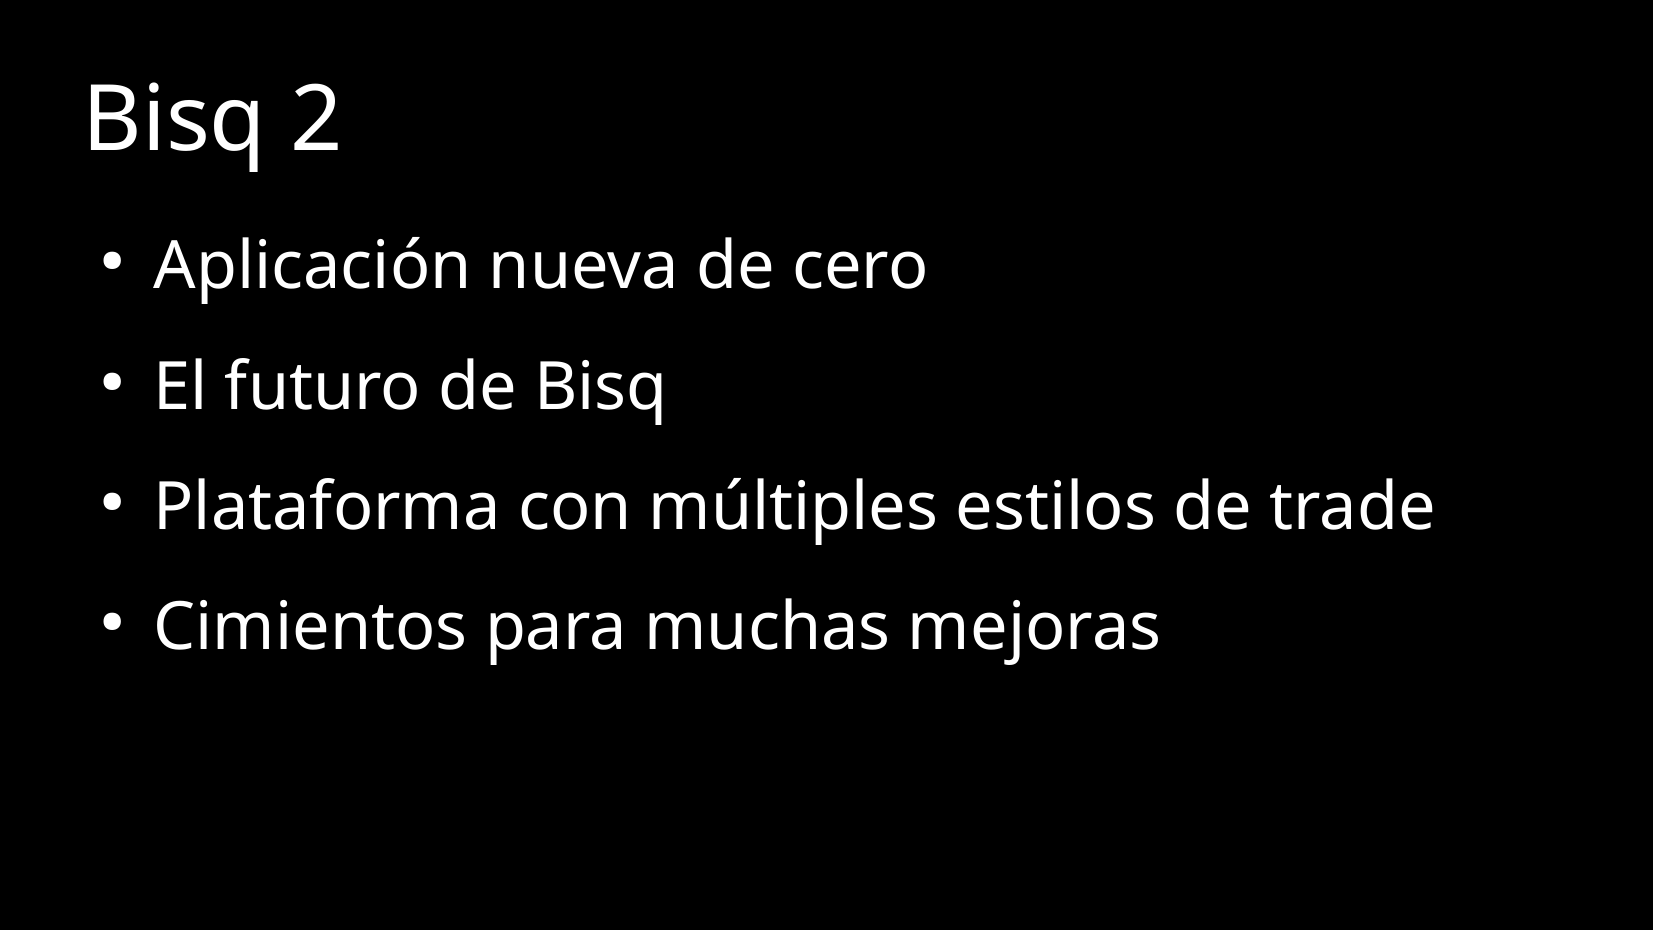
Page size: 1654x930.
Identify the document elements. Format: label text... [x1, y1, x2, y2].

title Bisq 2 [82, 37, 1571, 193]
list Aplicación nueva de cero El futuro de Bisq Plataforma con múltiples estilos de trade Cimientos para muchas mejoras [82, 217, 1571, 757]
